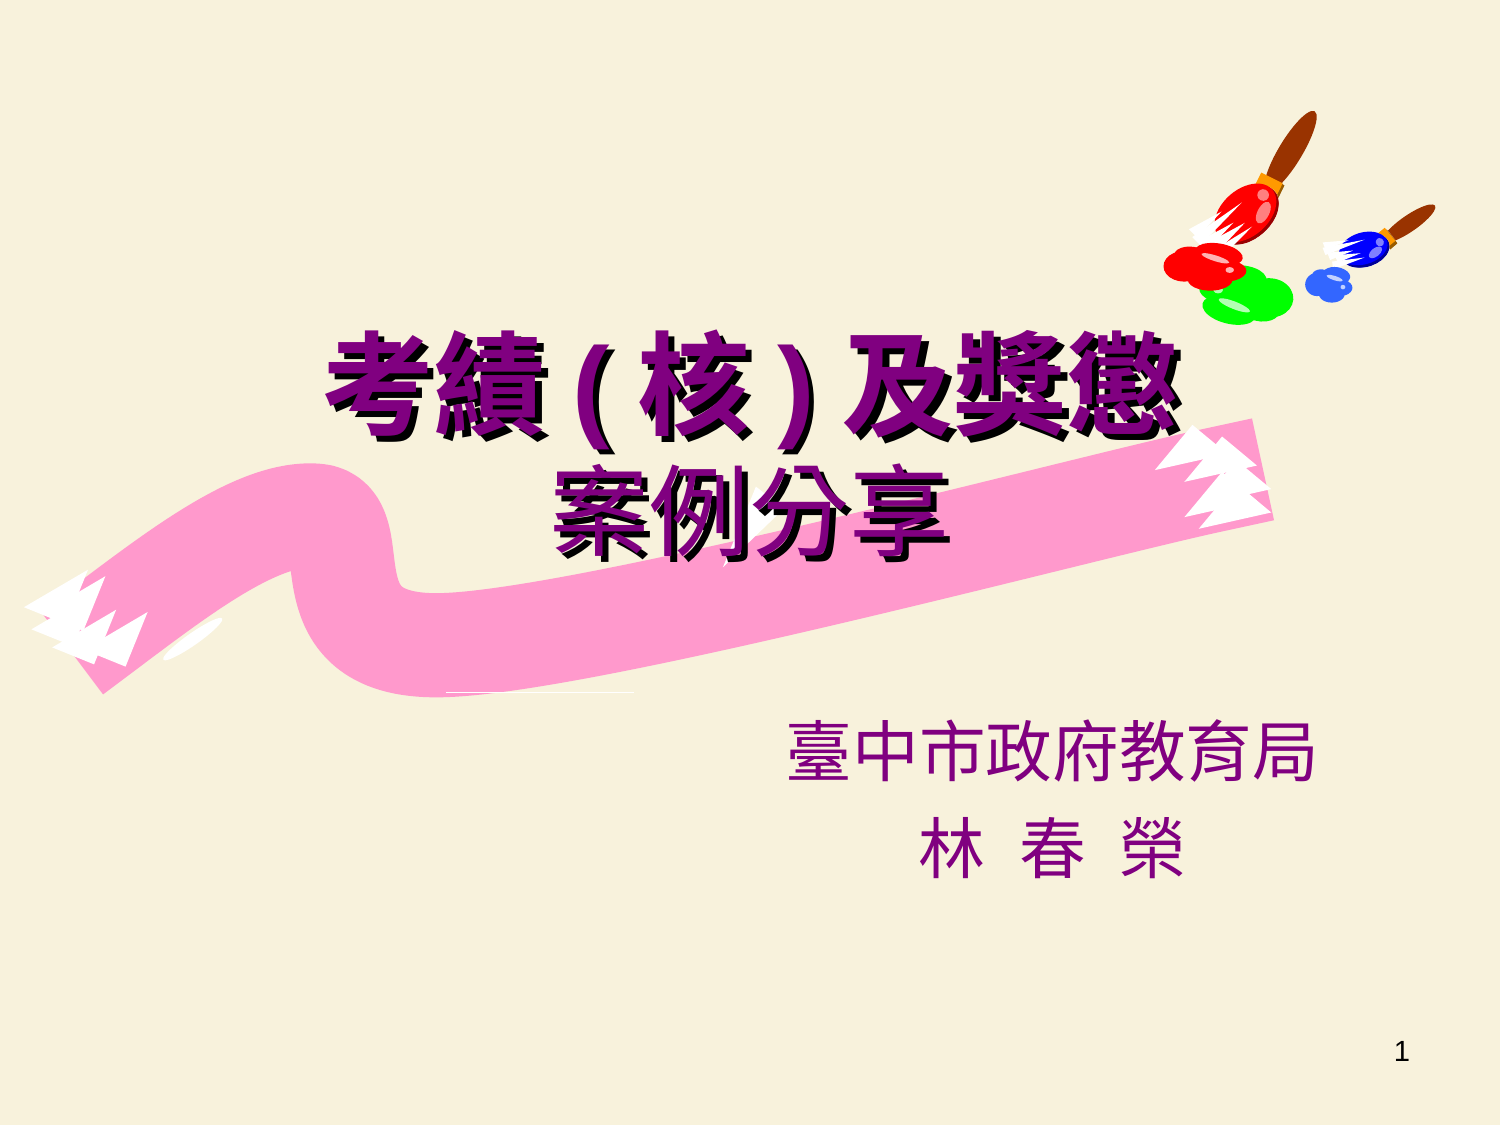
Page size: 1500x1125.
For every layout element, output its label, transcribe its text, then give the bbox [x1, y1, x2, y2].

subtitle 臺中市政府教育局 林 春 榮 [720, 702, 1386, 900]
text_box <number> [1074, 1024, 1426, 1103]
title 考績(核)及獎懲 案例分享 [112, 291, 1388, 591]
